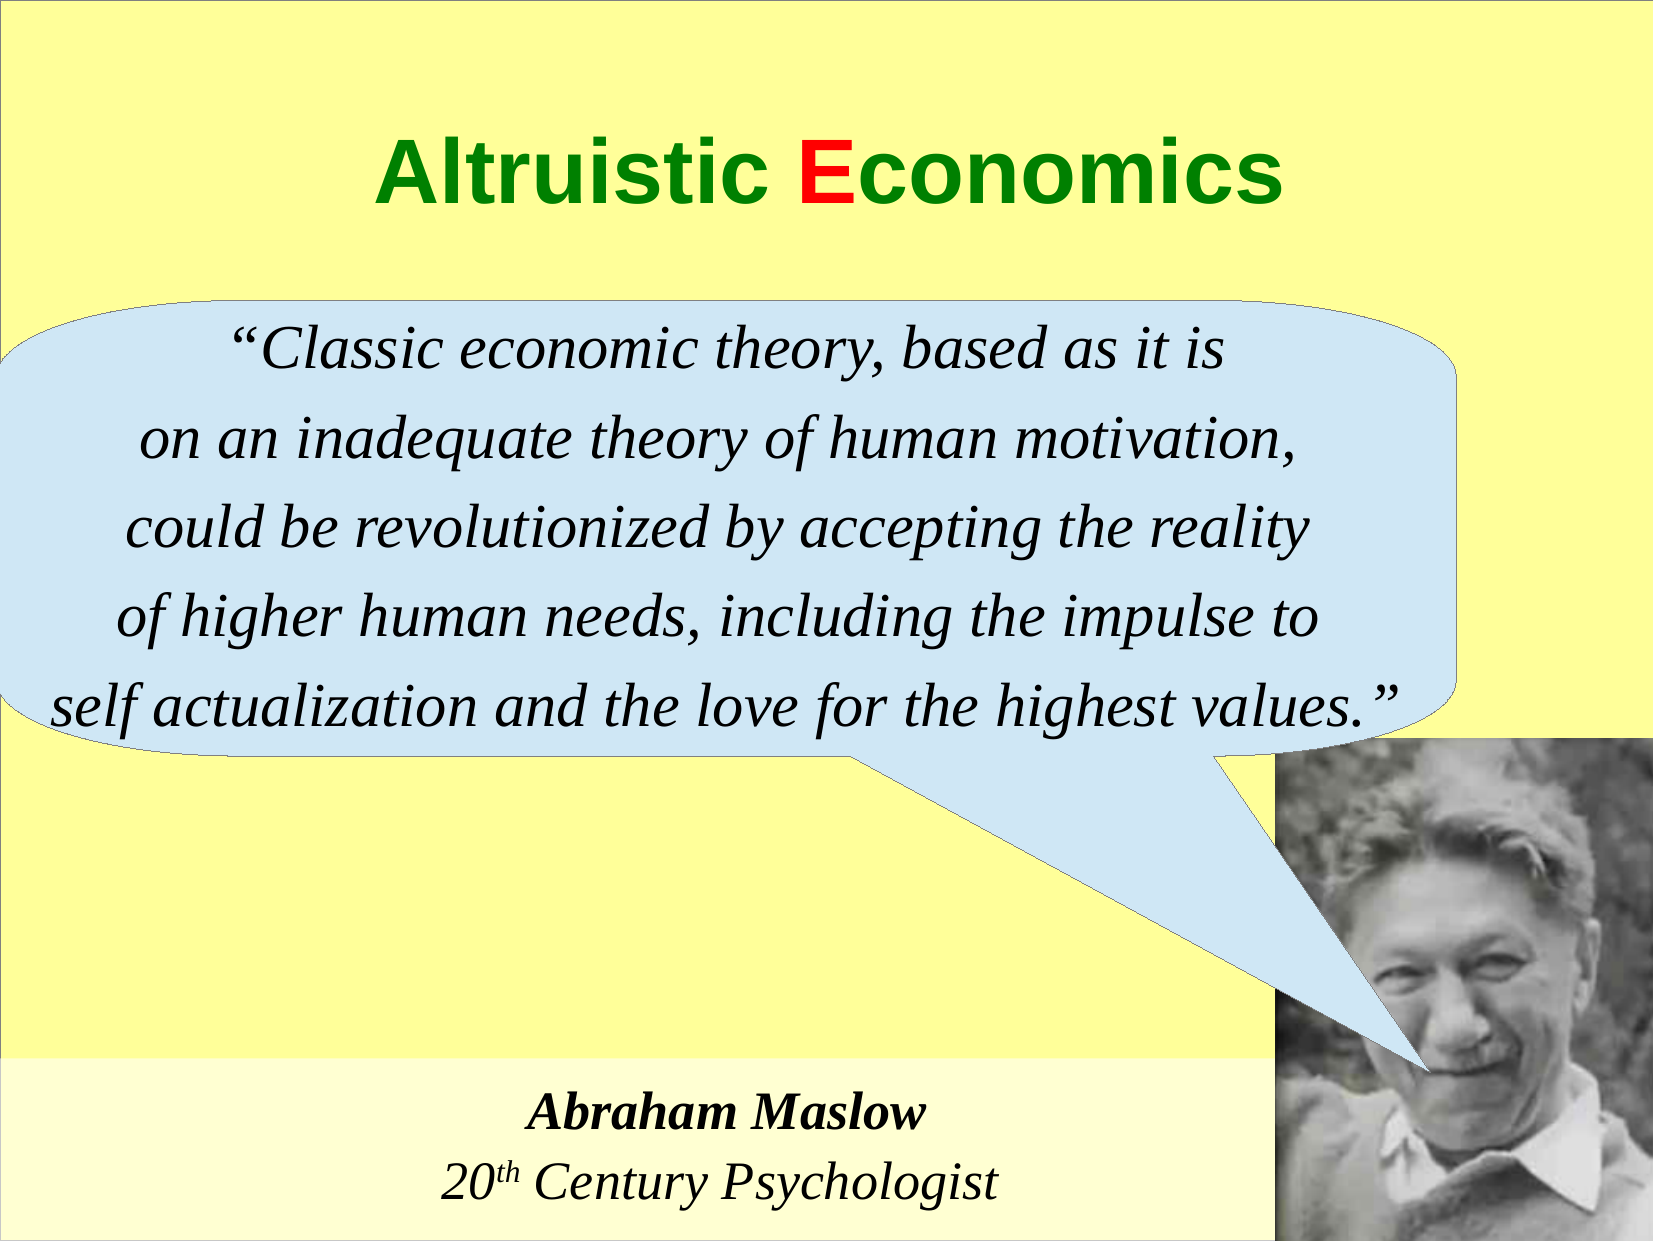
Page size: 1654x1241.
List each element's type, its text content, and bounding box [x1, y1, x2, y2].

text_box Abraham Maslow 20th Century Psychologist [401, 1062, 1040, 1147]
text_box Altruistic Economics [32, 94, 1627, 249]
picture [1275, 738, 1653, 1241]
text_box “Classic economic theory, based as it is on an inadequate theory of human motivation, could be revolutionized by accepting the reality of higher human needs, including the impulse to self actualization and the love for the highest values.” [0, 300, 1457, 1073]
text_box [0, 695, 1275, 1241]
text_box [1215, 754, 1275, 844]
text_box [0, 0, 1653, 738]
